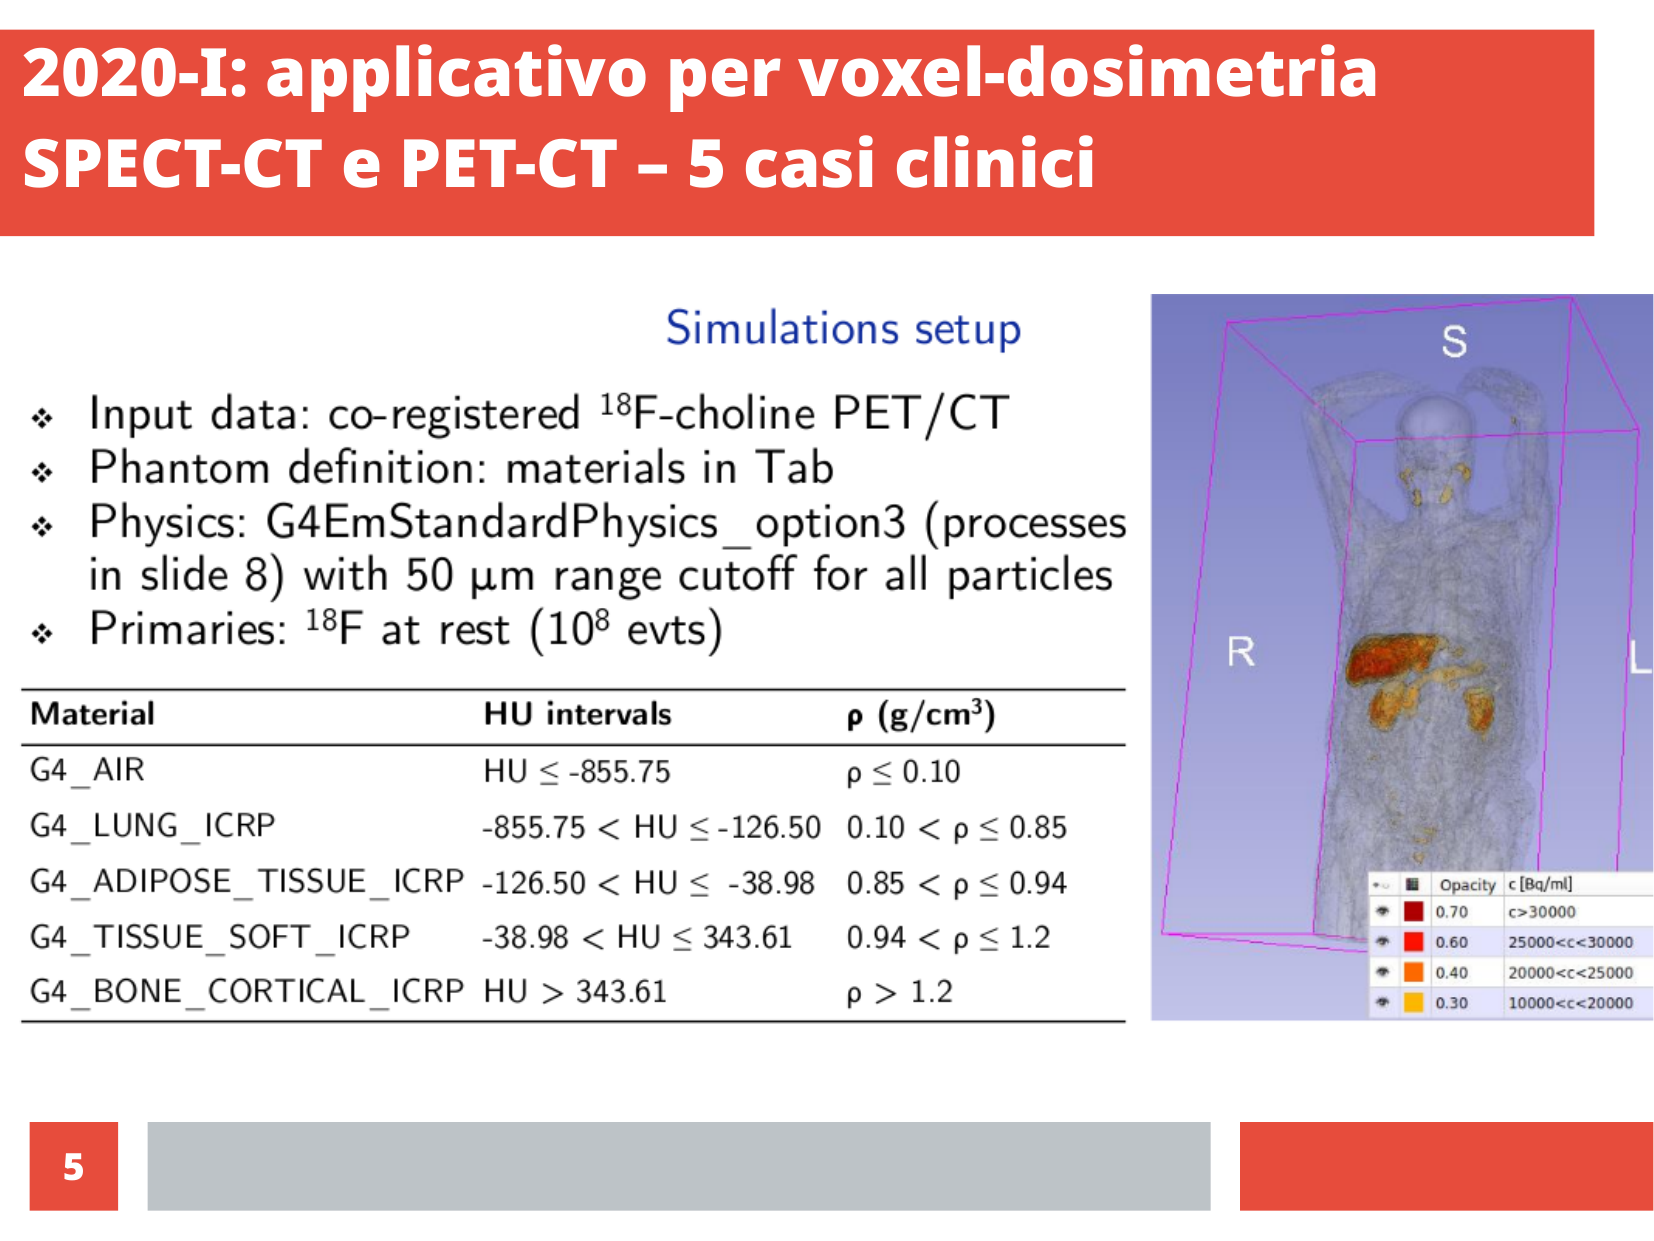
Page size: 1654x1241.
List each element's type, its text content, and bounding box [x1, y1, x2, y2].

title 2020-I: applicativo per voxel-dosimetria SPECT-CT e PET-CT – 5 casi clinici [22, 59, 1559, 207]
picture [3, 294, 1654, 1027]
